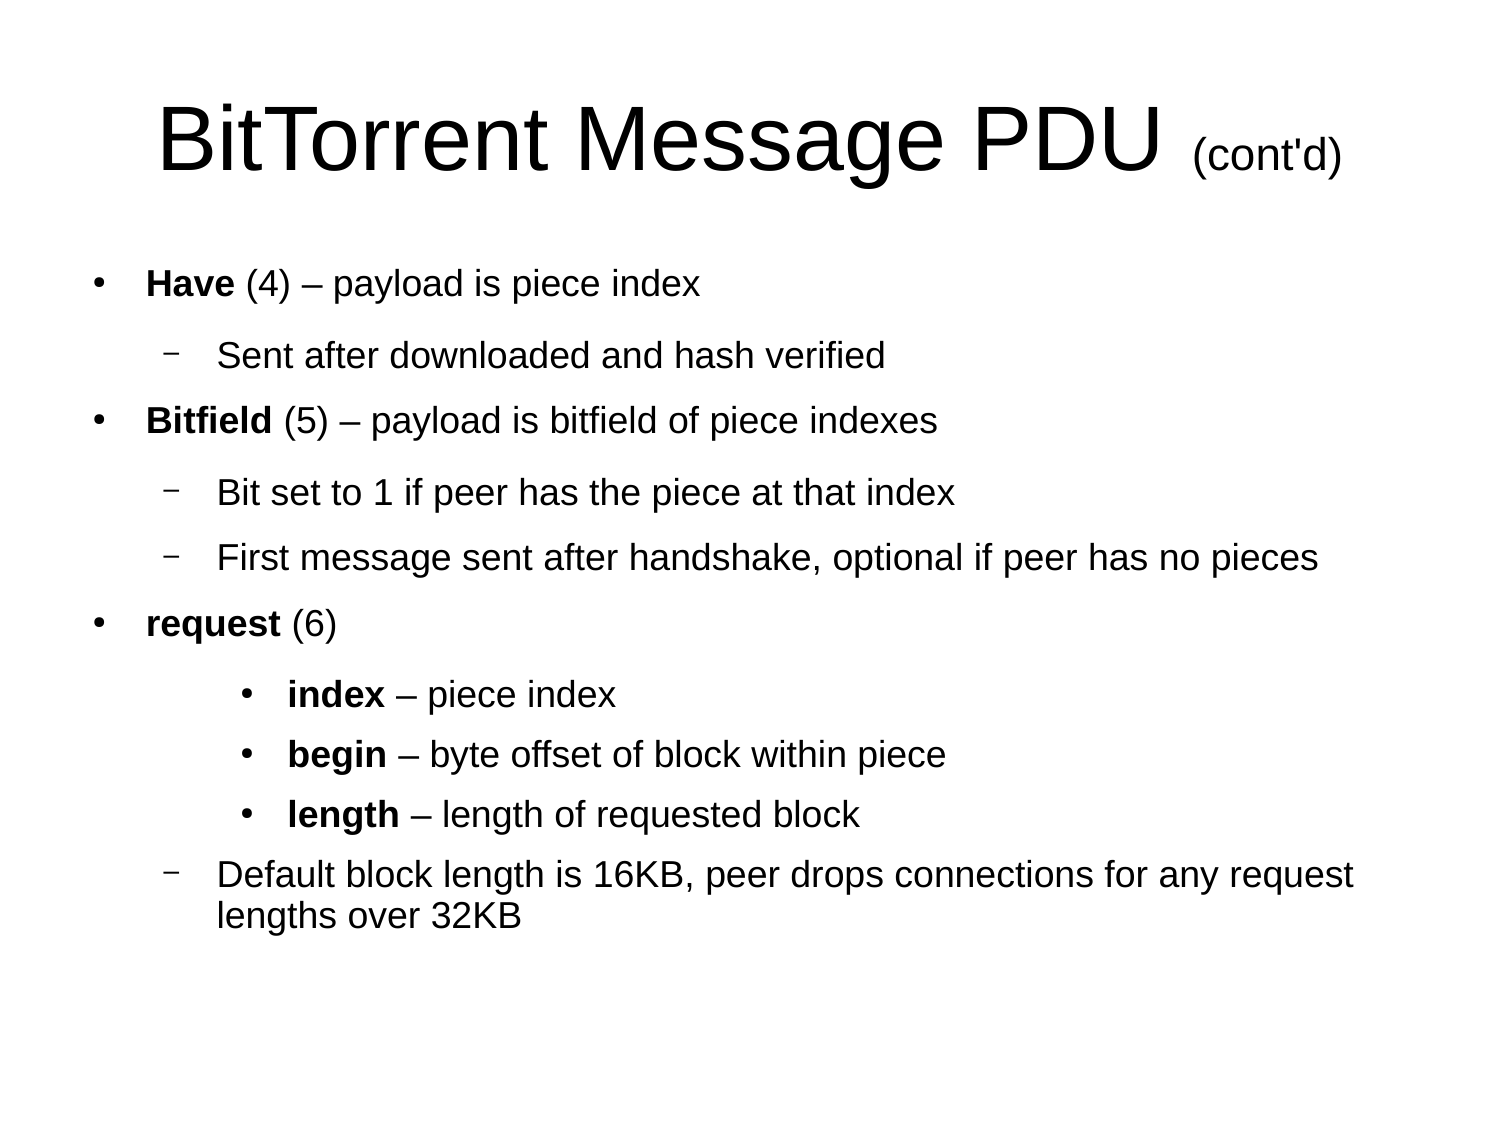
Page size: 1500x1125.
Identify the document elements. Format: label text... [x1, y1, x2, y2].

title BitTorrent Message PDU (cont'd) [75, 45, 1425, 233]
list Have (4) – payload is piece index Sent after downloaded and hash verified Bitfield (5) – payload is bitfield of piece indexes Bit set to 1 if peer has the piece at that index First message sent after handshake, optional if peer has no pieces request (6) index – piece index begin – byte offset of block within piece length – length of requested block Default block length is 16KB, peer drops connections for any request lengths over 32KB [75, 262, 1425, 1051]
